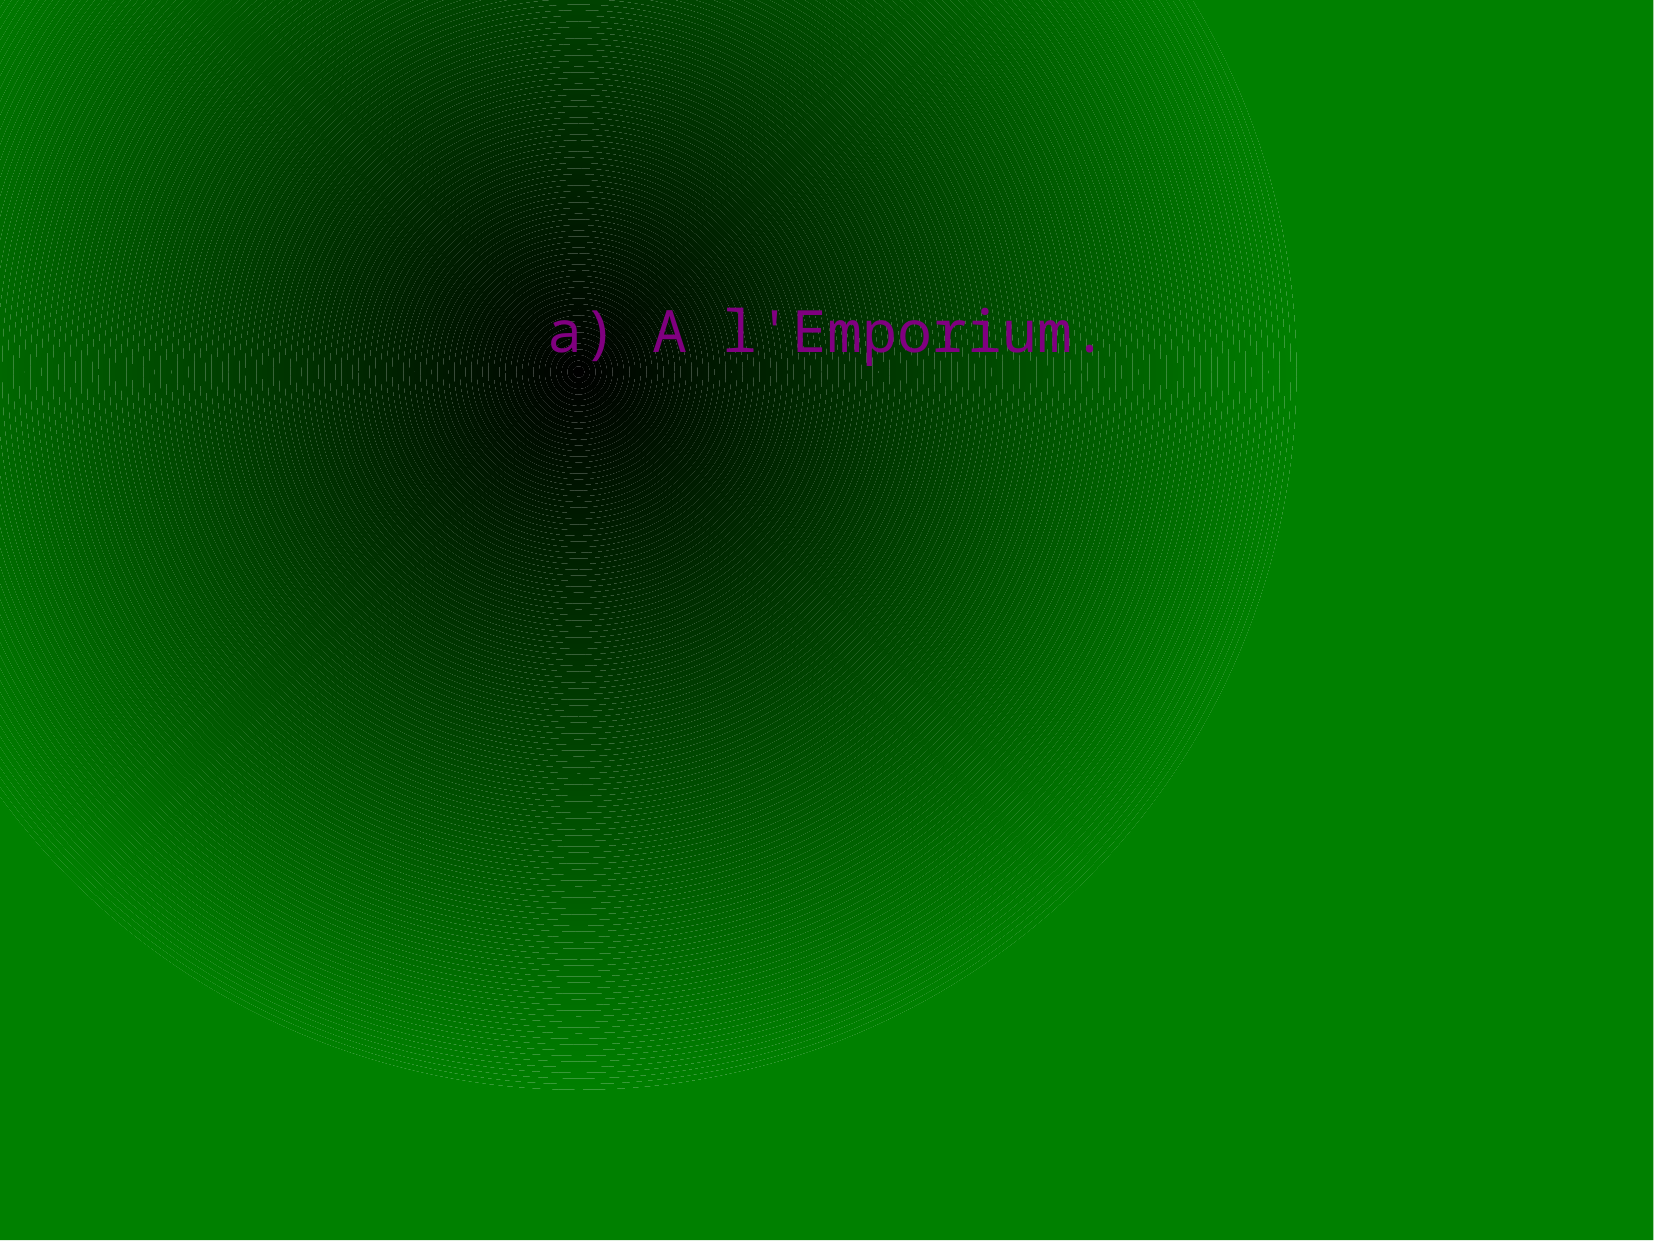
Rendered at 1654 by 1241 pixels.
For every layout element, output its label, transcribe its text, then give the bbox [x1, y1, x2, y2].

list a) A l'Emporium. [82, 290, 1571, 1109]
